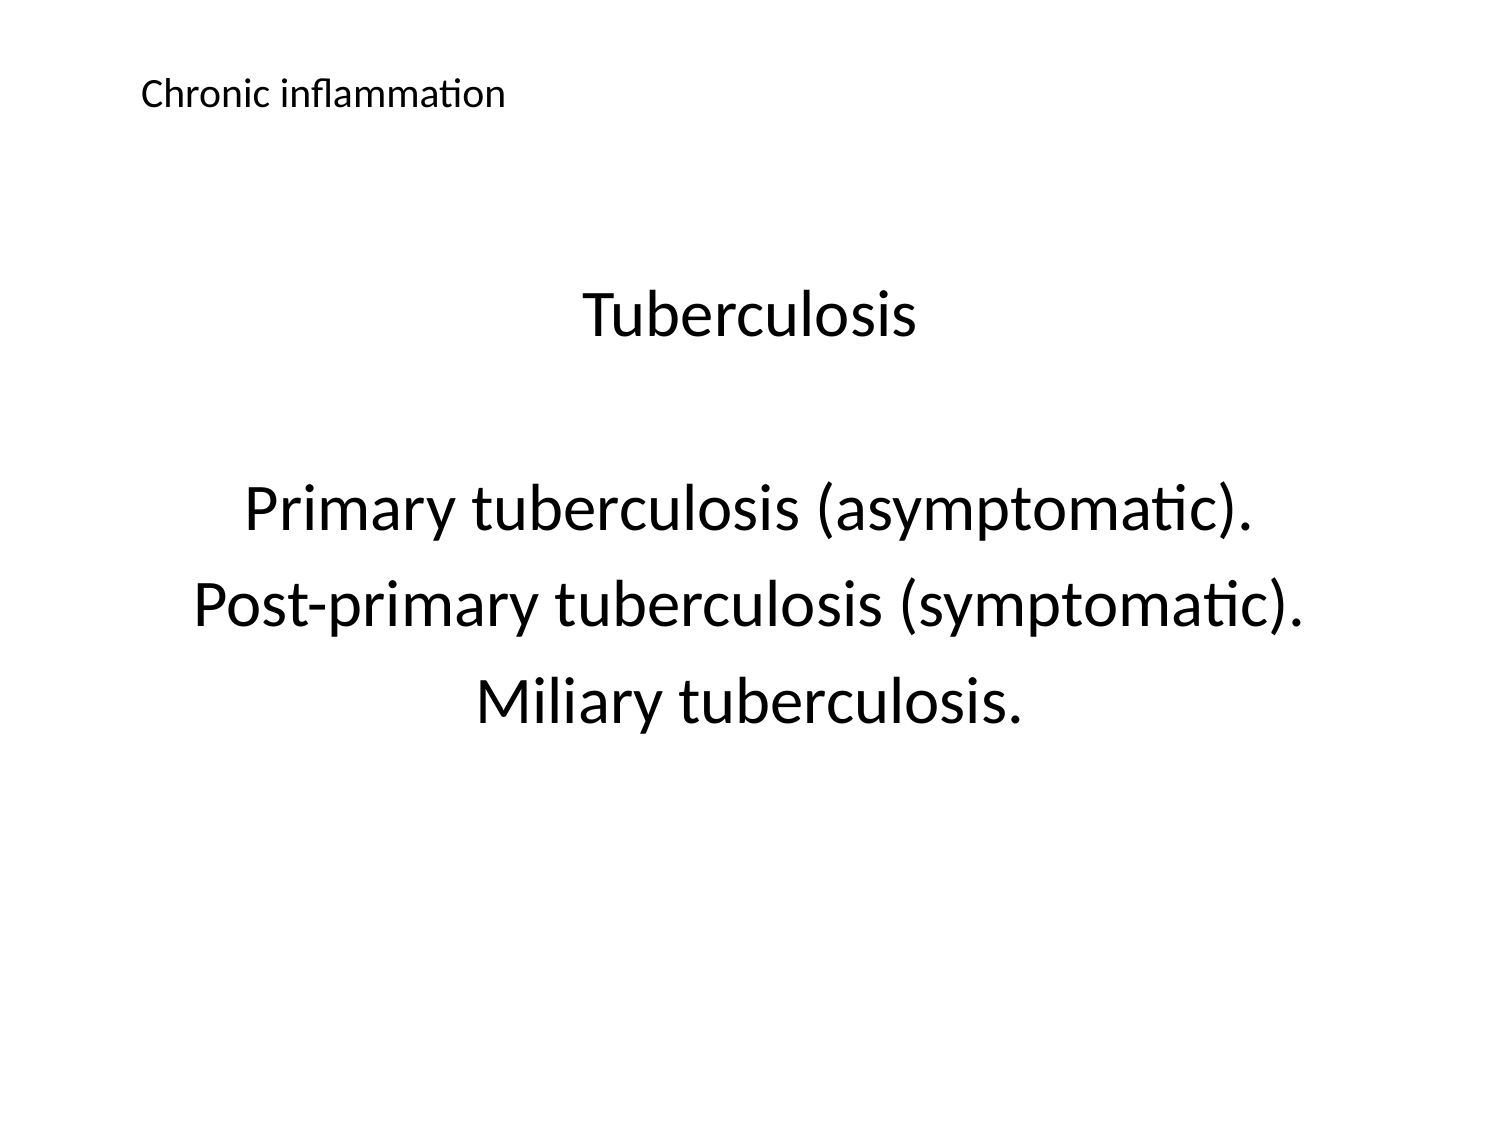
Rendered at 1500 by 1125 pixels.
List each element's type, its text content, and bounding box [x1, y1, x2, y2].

list Tuberculosis Primary tuberculosis (asymptomatic). Post-primary tuberculosis (symptomatic). Miliary tuberculosis. [75, 262, 1426, 1005]
title Chronic inflammation [75, 45, 573, 138]
